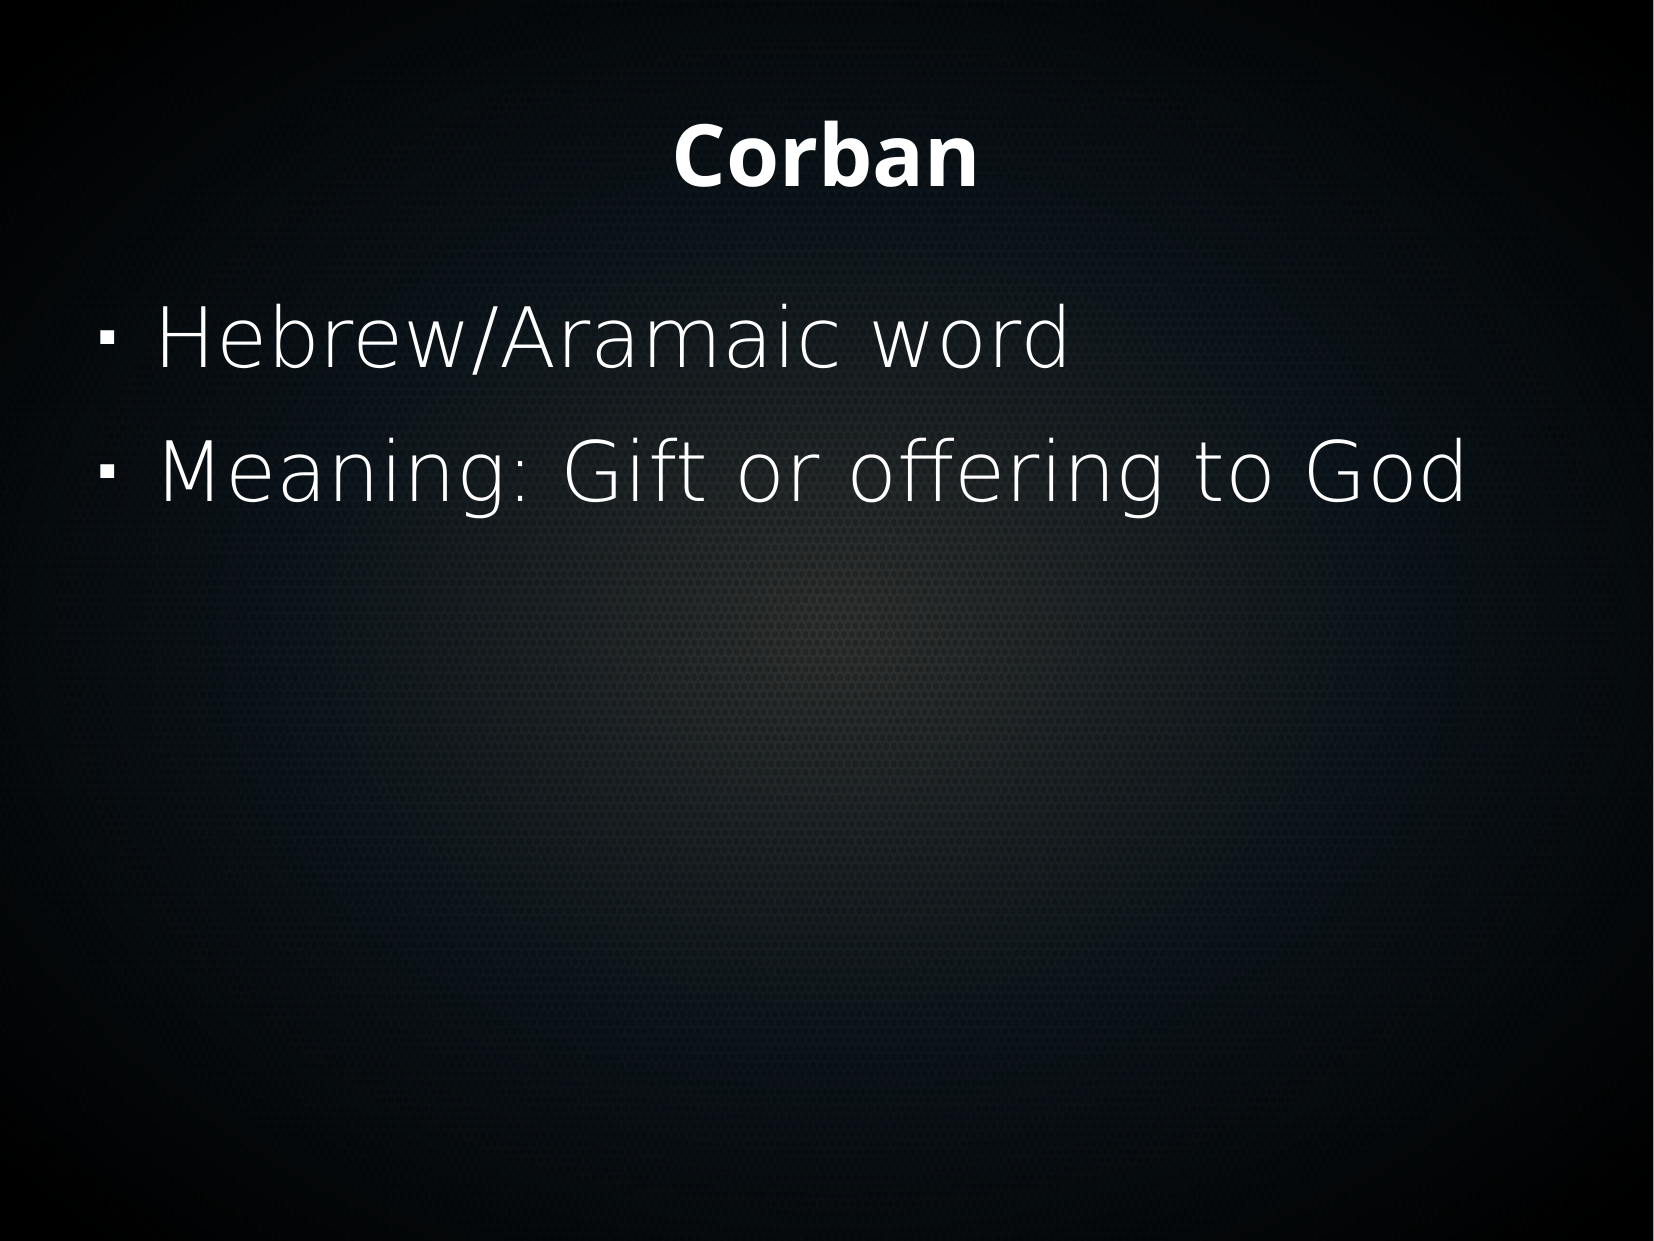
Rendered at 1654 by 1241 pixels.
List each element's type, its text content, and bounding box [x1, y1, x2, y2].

title Corban [82, 49, 1571, 257]
list Hebrew/Aramaic word Meaning: Gift or offering to God [82, 290, 1538, 1010]
picture [0, 0, 1654, 1241]
